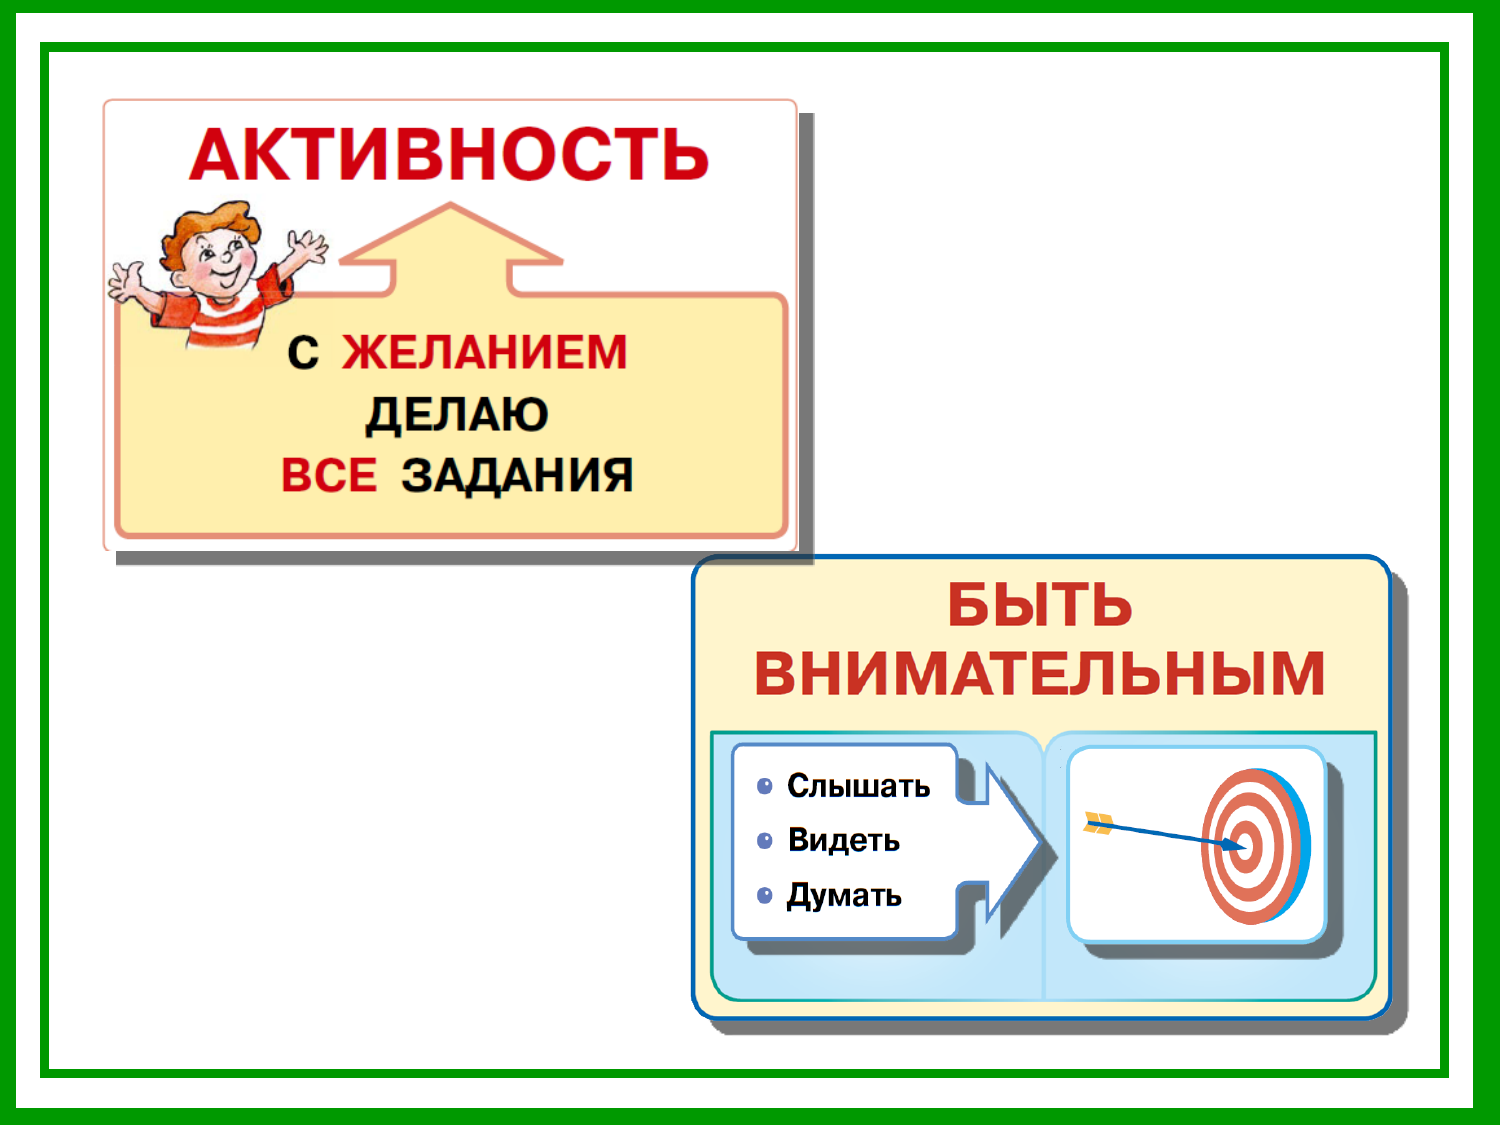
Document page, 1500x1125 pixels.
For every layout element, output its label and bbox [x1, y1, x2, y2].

picture [679, 538, 1400, 1024]
picture [100, 97, 799, 551]
